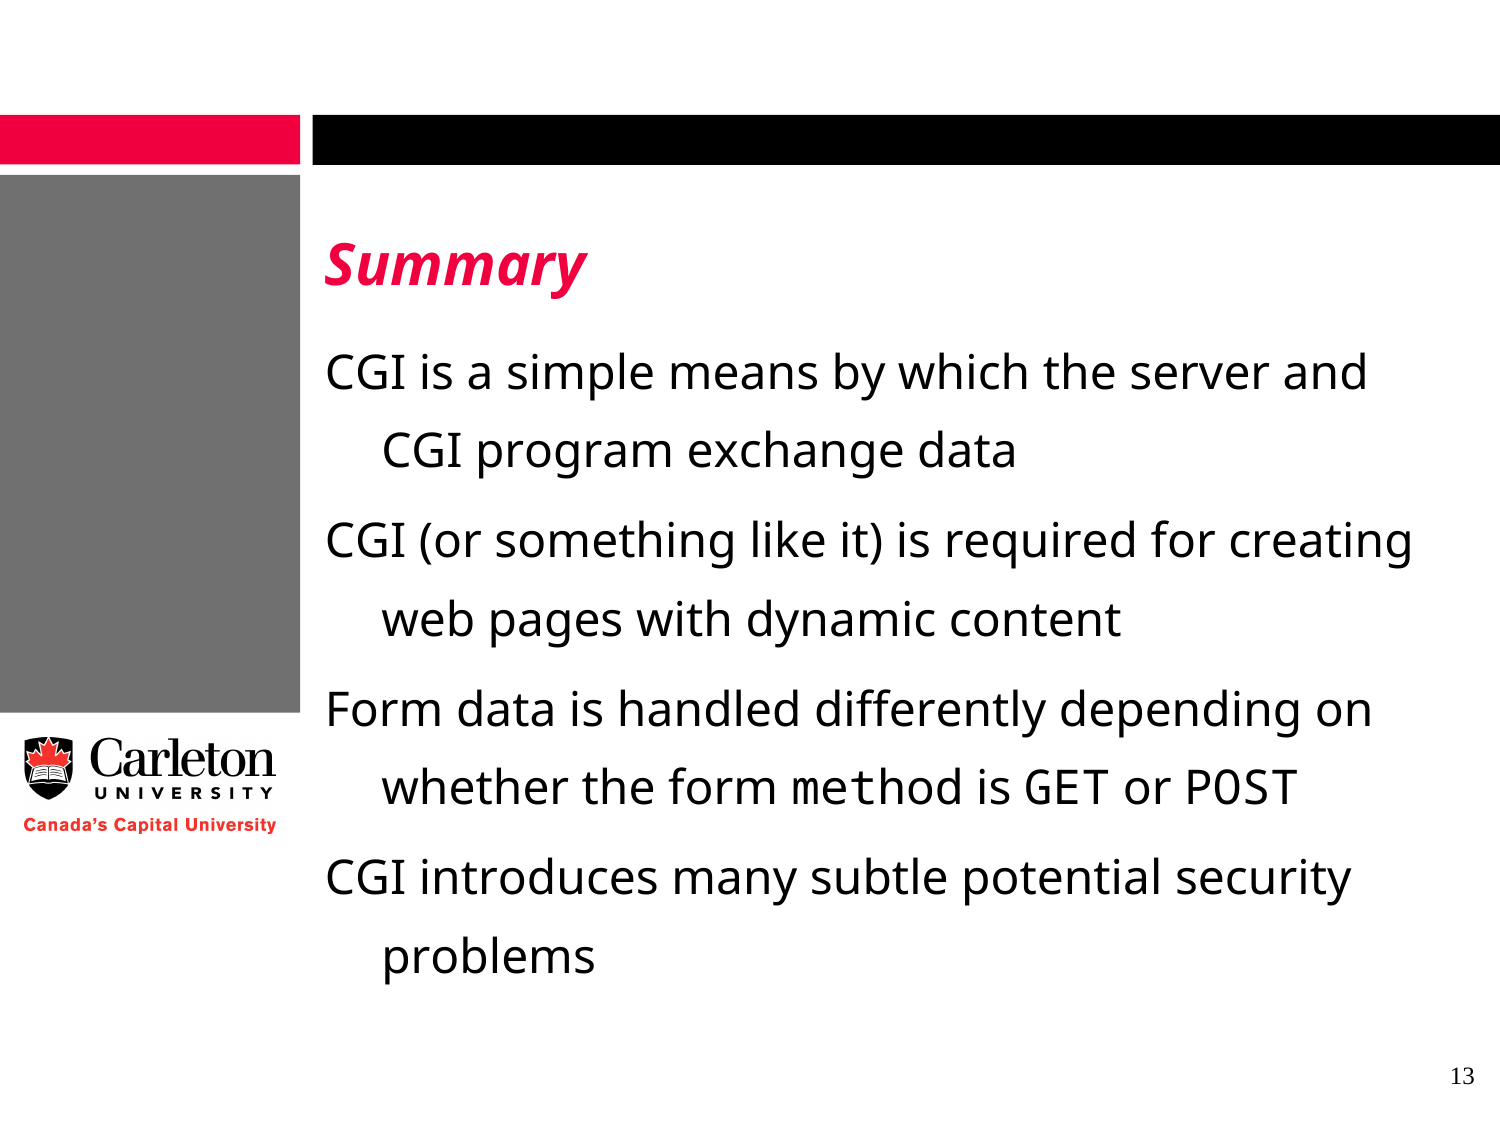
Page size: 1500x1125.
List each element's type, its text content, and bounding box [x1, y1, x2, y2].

list CGI is a simple means by which the server and CGI program exchange data CGI (or something like it) is required for creating web pages with dynamic content Form data is handled differently depending on whether the form method is GET or POST CGI introduces many subtle potential security problems [324, 324, 1450, 1036]
picture [24, 737, 276, 834]
title Summary [324, 194, 1450, 324]
